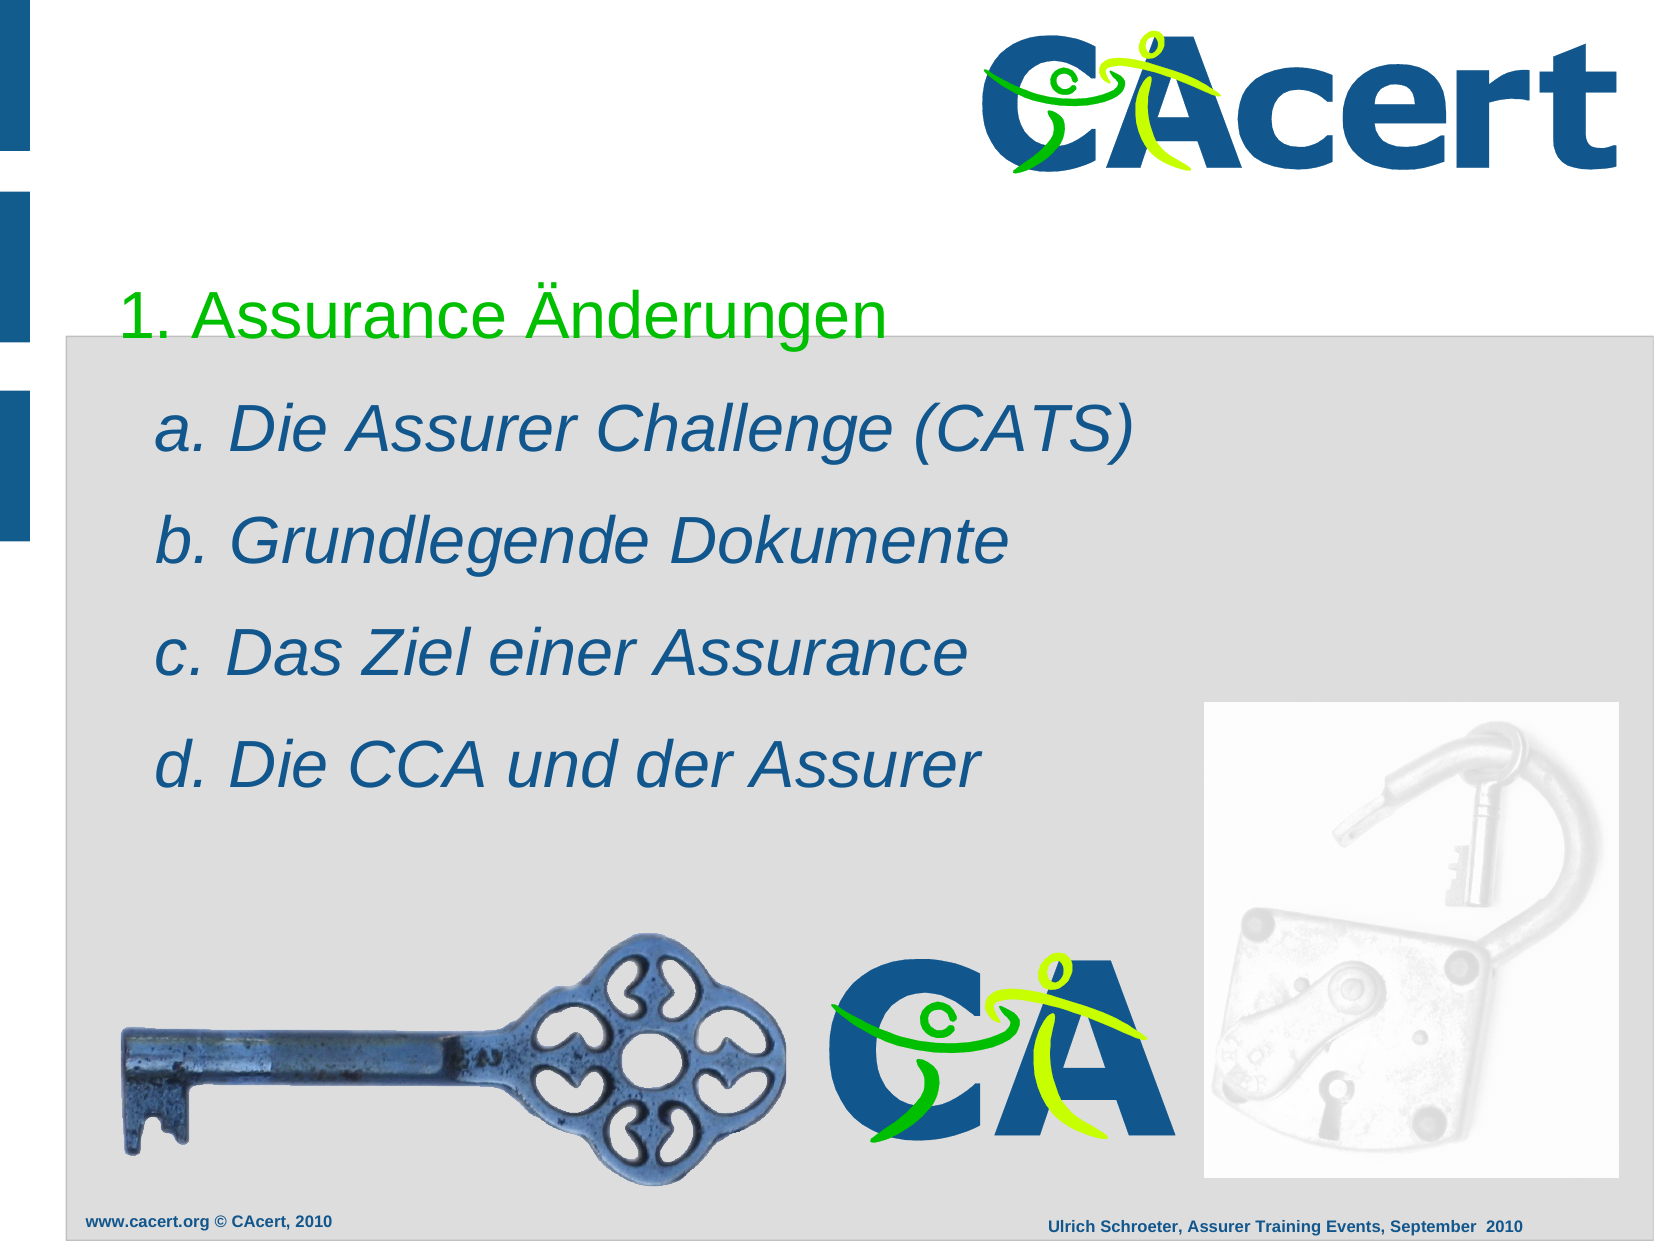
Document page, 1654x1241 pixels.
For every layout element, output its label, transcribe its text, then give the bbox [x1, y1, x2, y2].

picture [1204, 702, 1619, 1178]
picture [826, 950, 1177, 1145]
picture [106, 915, 800, 1203]
title 1. Assurance Änderungen a. Die Assurer Challenge (CATS) b. Grundlegende Dokumente c. Das Ziel einer Assurance d. Die CCA und der Assurer [118, 259, 1530, 784]
